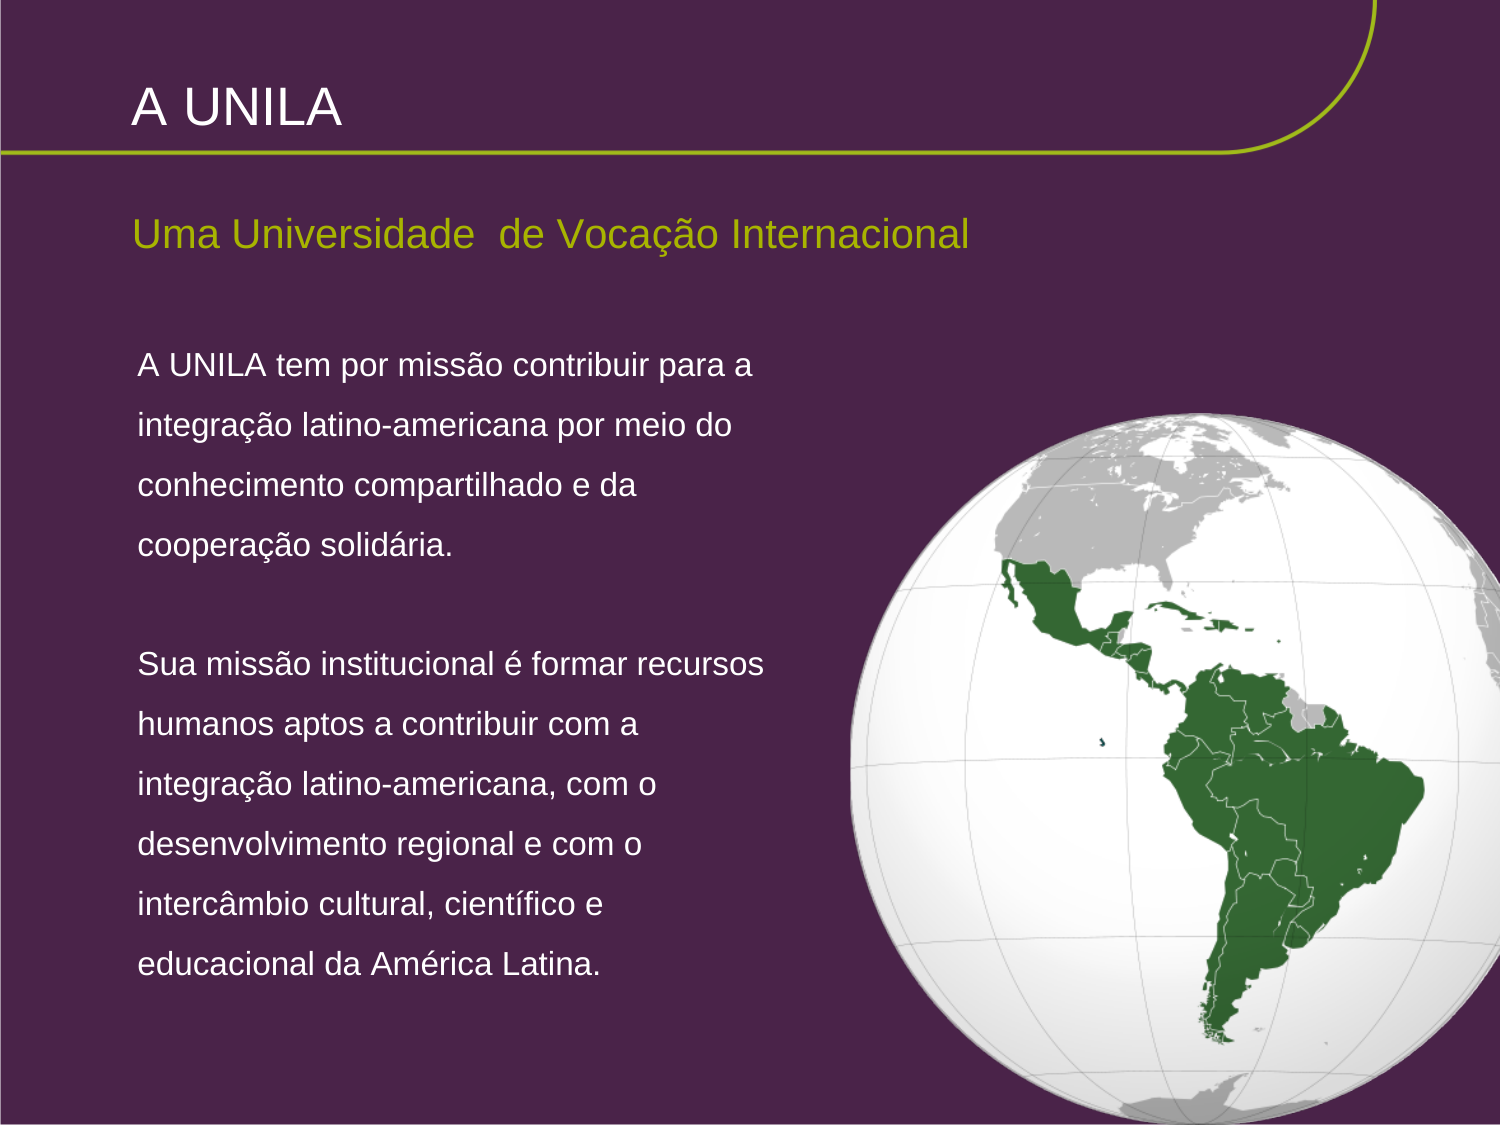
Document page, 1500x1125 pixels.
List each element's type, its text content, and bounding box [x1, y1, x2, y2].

text_box A UNILA [117, 64, 1093, 145]
text_box A UNILA tem por missão contribuir para a integração latino-americana por meio do conhecimento compartilhado e da cooperação solidária. Sua missão institucional é formar recursos humanos aptos a contribuir com a integração latino-americana, com o desenvolvimento regional e com o intercâmbio cultural, científico e educacional da América Latina. [122, 315, 804, 990]
text_box Uma Universidade de Vocação Internacional [117, 199, 1290, 265]
picture [0, 0, 1500, 1125]
